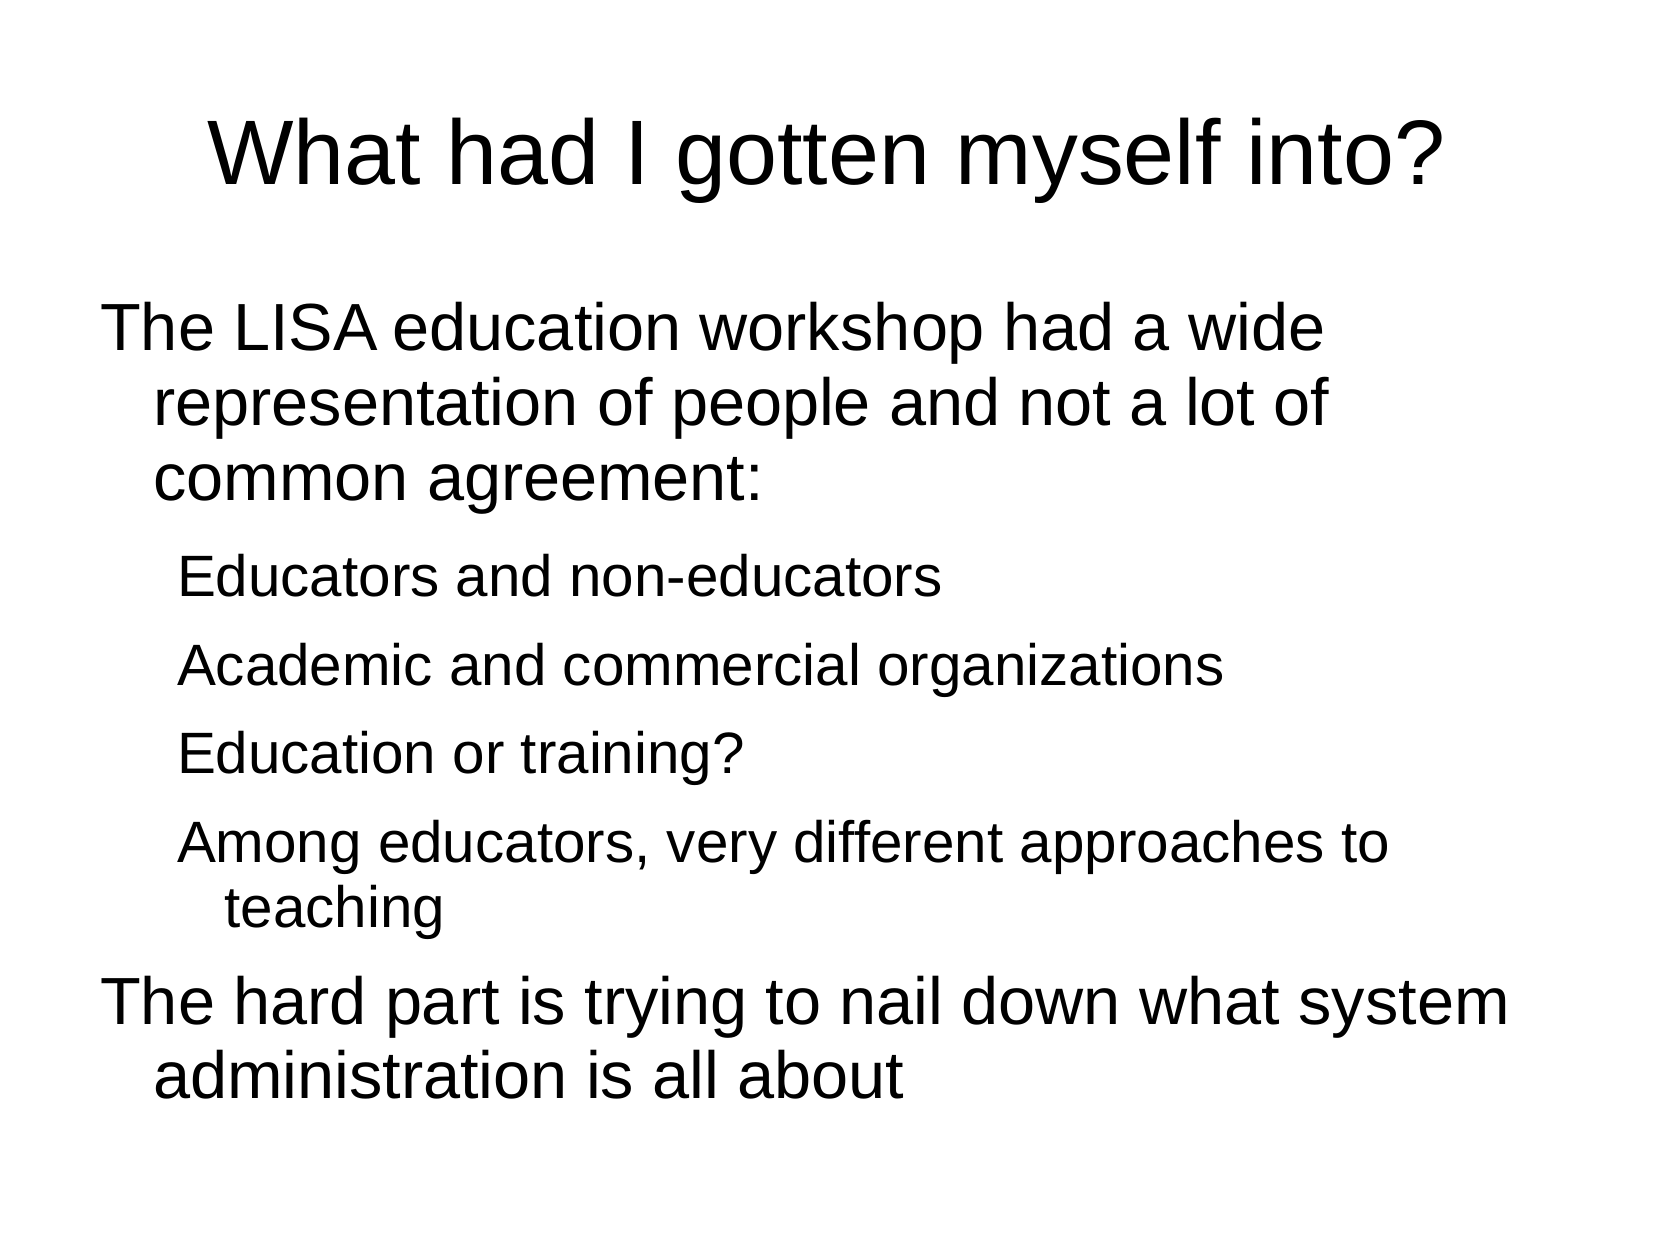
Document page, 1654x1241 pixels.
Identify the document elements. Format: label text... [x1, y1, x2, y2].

title What had I gotten myself into? [82, 56, 1571, 250]
list The LISA education workshop had a wide representation of people and not a lot of common agreement: Educators and non-educators Academic and commercial organizations Education or training? Among educators, very different approaches to teaching The hard part is trying to nail down what system administration is all about [82, 290, 1571, 1114]
